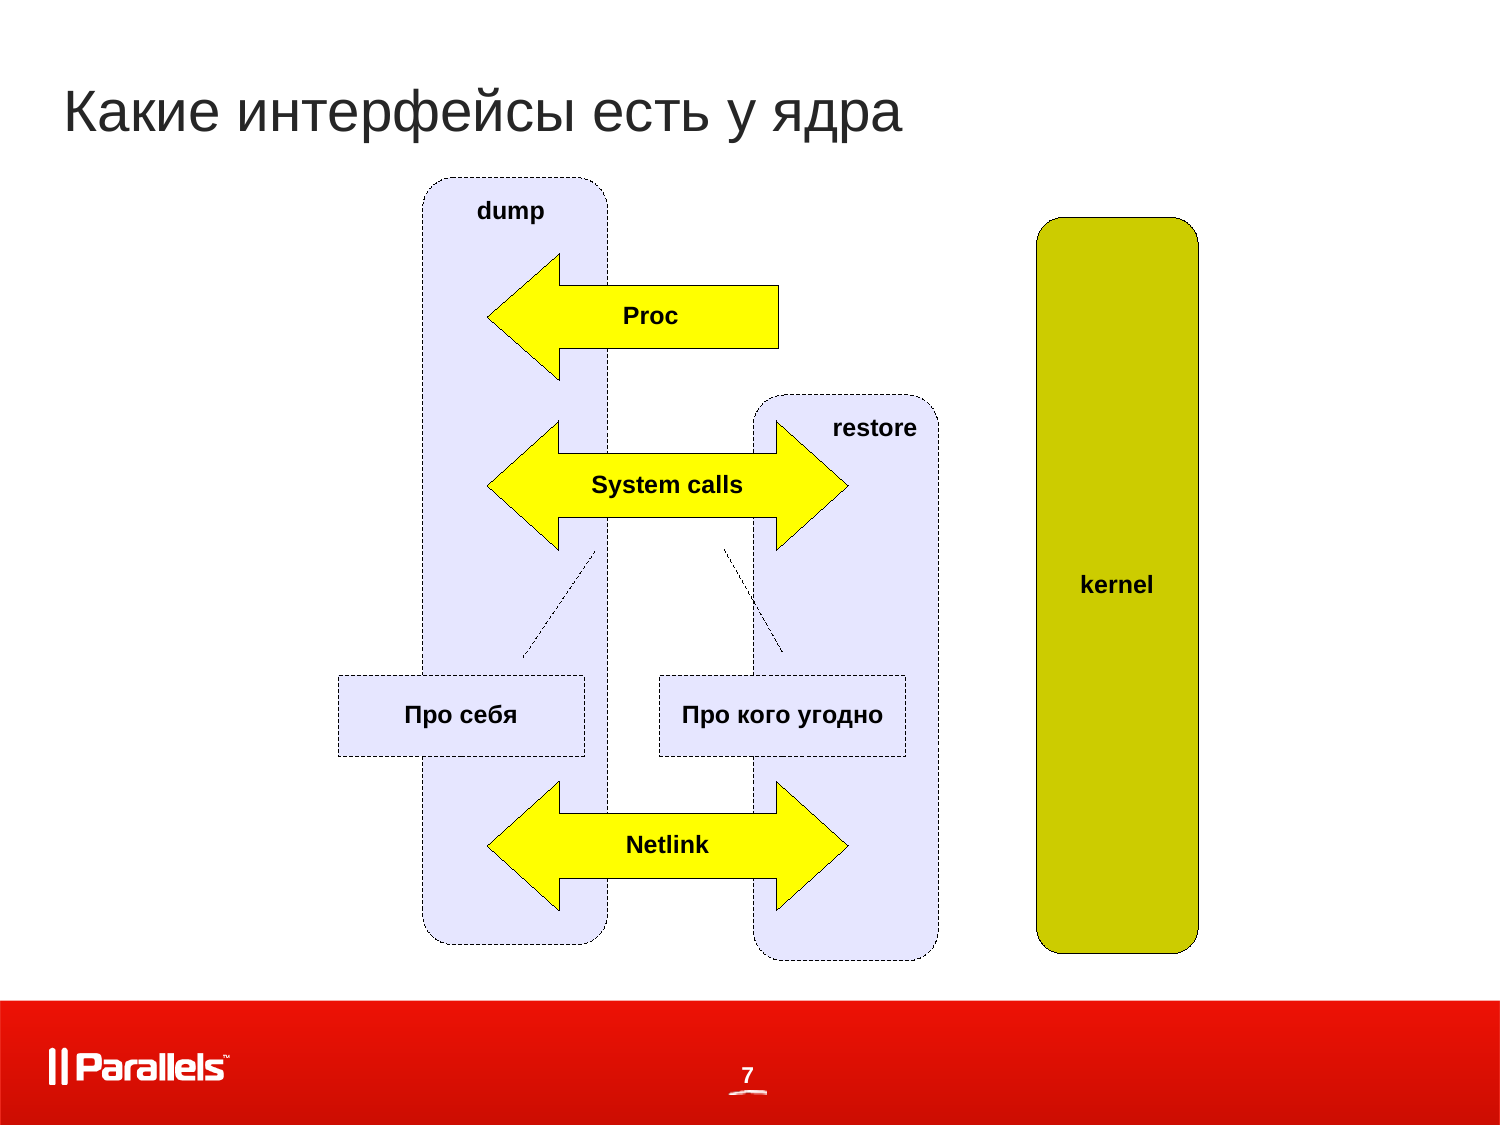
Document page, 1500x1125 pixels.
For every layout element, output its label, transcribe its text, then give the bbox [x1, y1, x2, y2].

text_box Про кого угодно [659, 675, 906, 757]
text_box System calls [487, 420, 849, 551]
text_box Про себя [338, 675, 585, 757]
picture [49, 1046, 230, 1085]
text_box Netlink [487, 781, 849, 911]
title Какие интерфейсы есть у ядра [48, 10, 1454, 214]
picture [727, 1090, 767, 1095]
text_box [753, 394, 939, 961]
text_box restore [817, 407, 933, 450]
text_box [422, 214, 608, 945]
text_box dump [462, 190, 560, 233]
text_box Proc [487, 253, 779, 381]
text_box kernel [1036, 217, 1199, 954]
